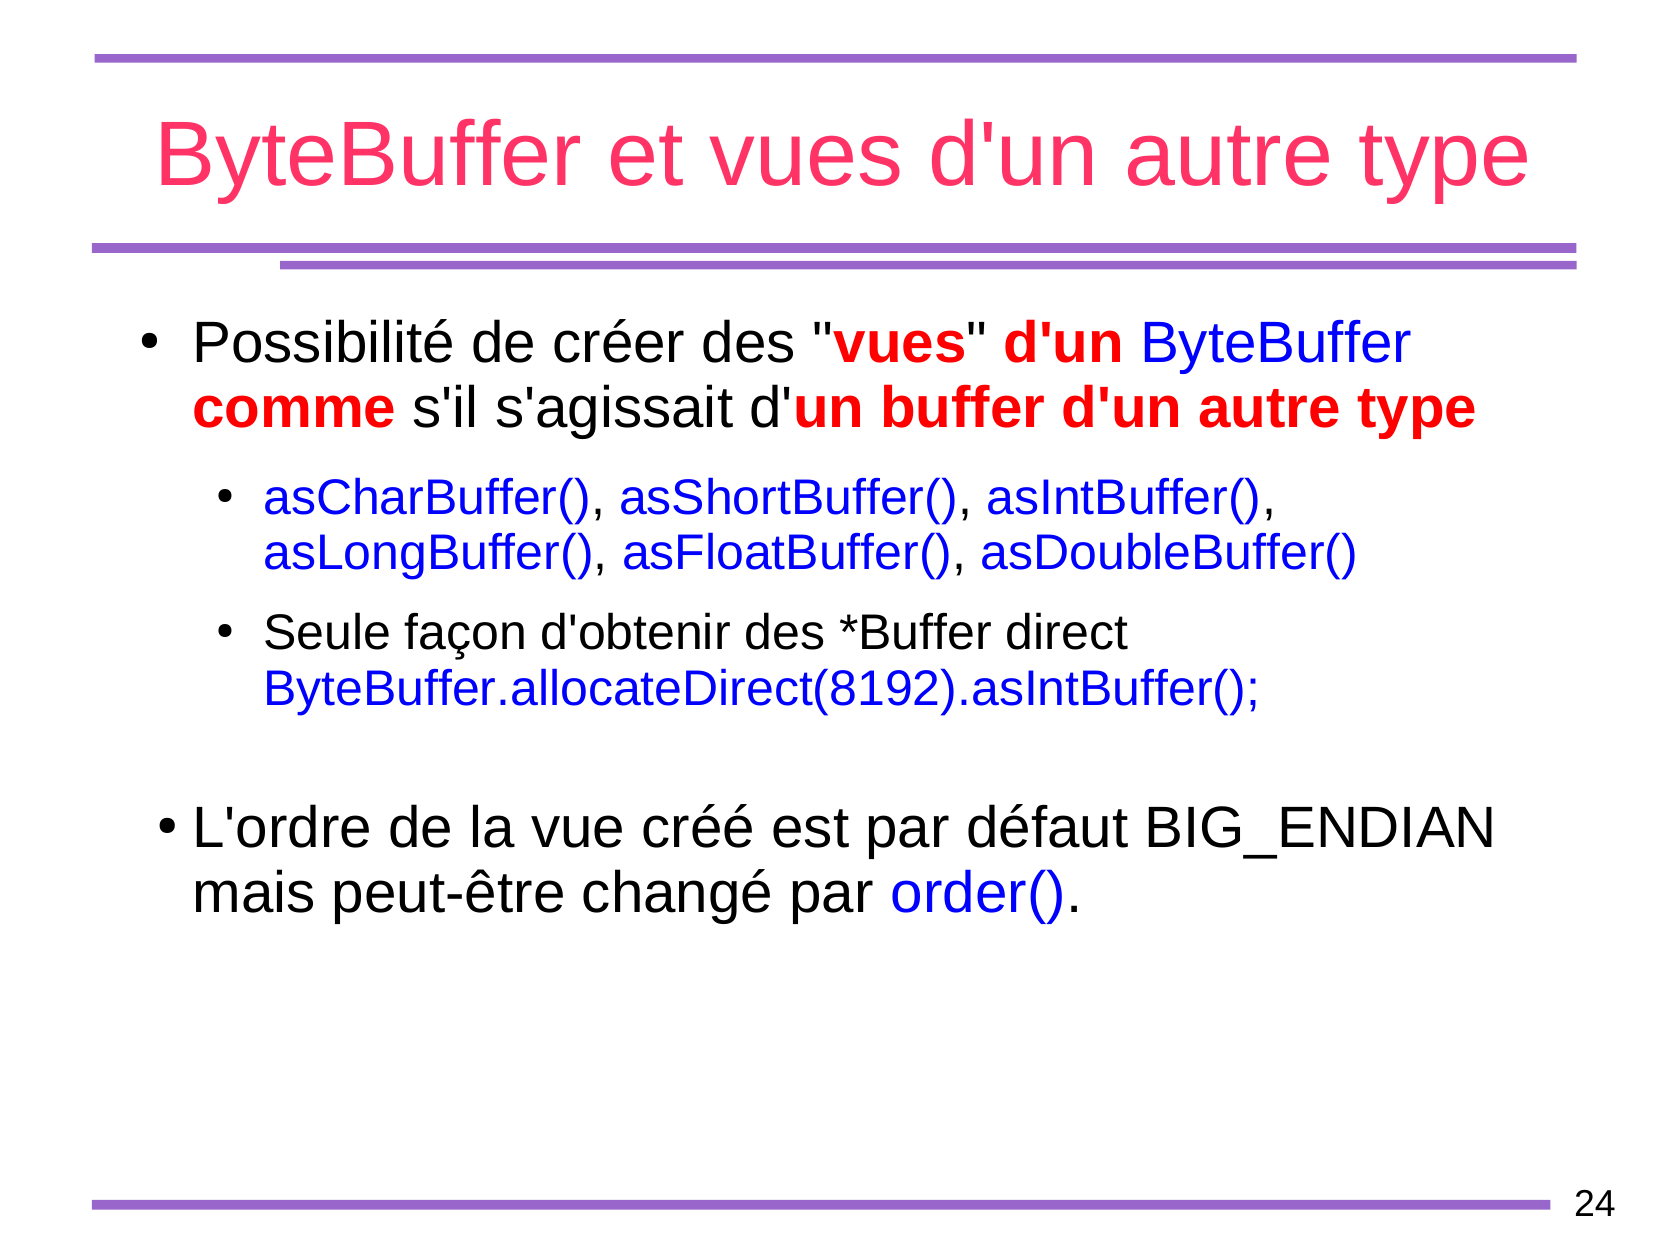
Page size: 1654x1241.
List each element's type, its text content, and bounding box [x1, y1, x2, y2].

title ByteBuffer et vues d'un autre type [121, 49, 1534, 257]
list Possibilité de créer des "vues" d'un ByteBuffer comme s'il s'agissait d'un buffer d'un autre type asCharBuffer(), asShortBuffer(), asIntBuffer(), asLongBuffer(), asFloatBuffer(), asDoubleBuffer() Seule façon d'obtenir des *Buffer direct ByteBuffer.allocateDirect(8192).asIntBuffer(); L'ordre de la vue créé est par défaut BIG_ENDIAN mais peut-être changé par order(). [121, 309, 1534, 1162]
